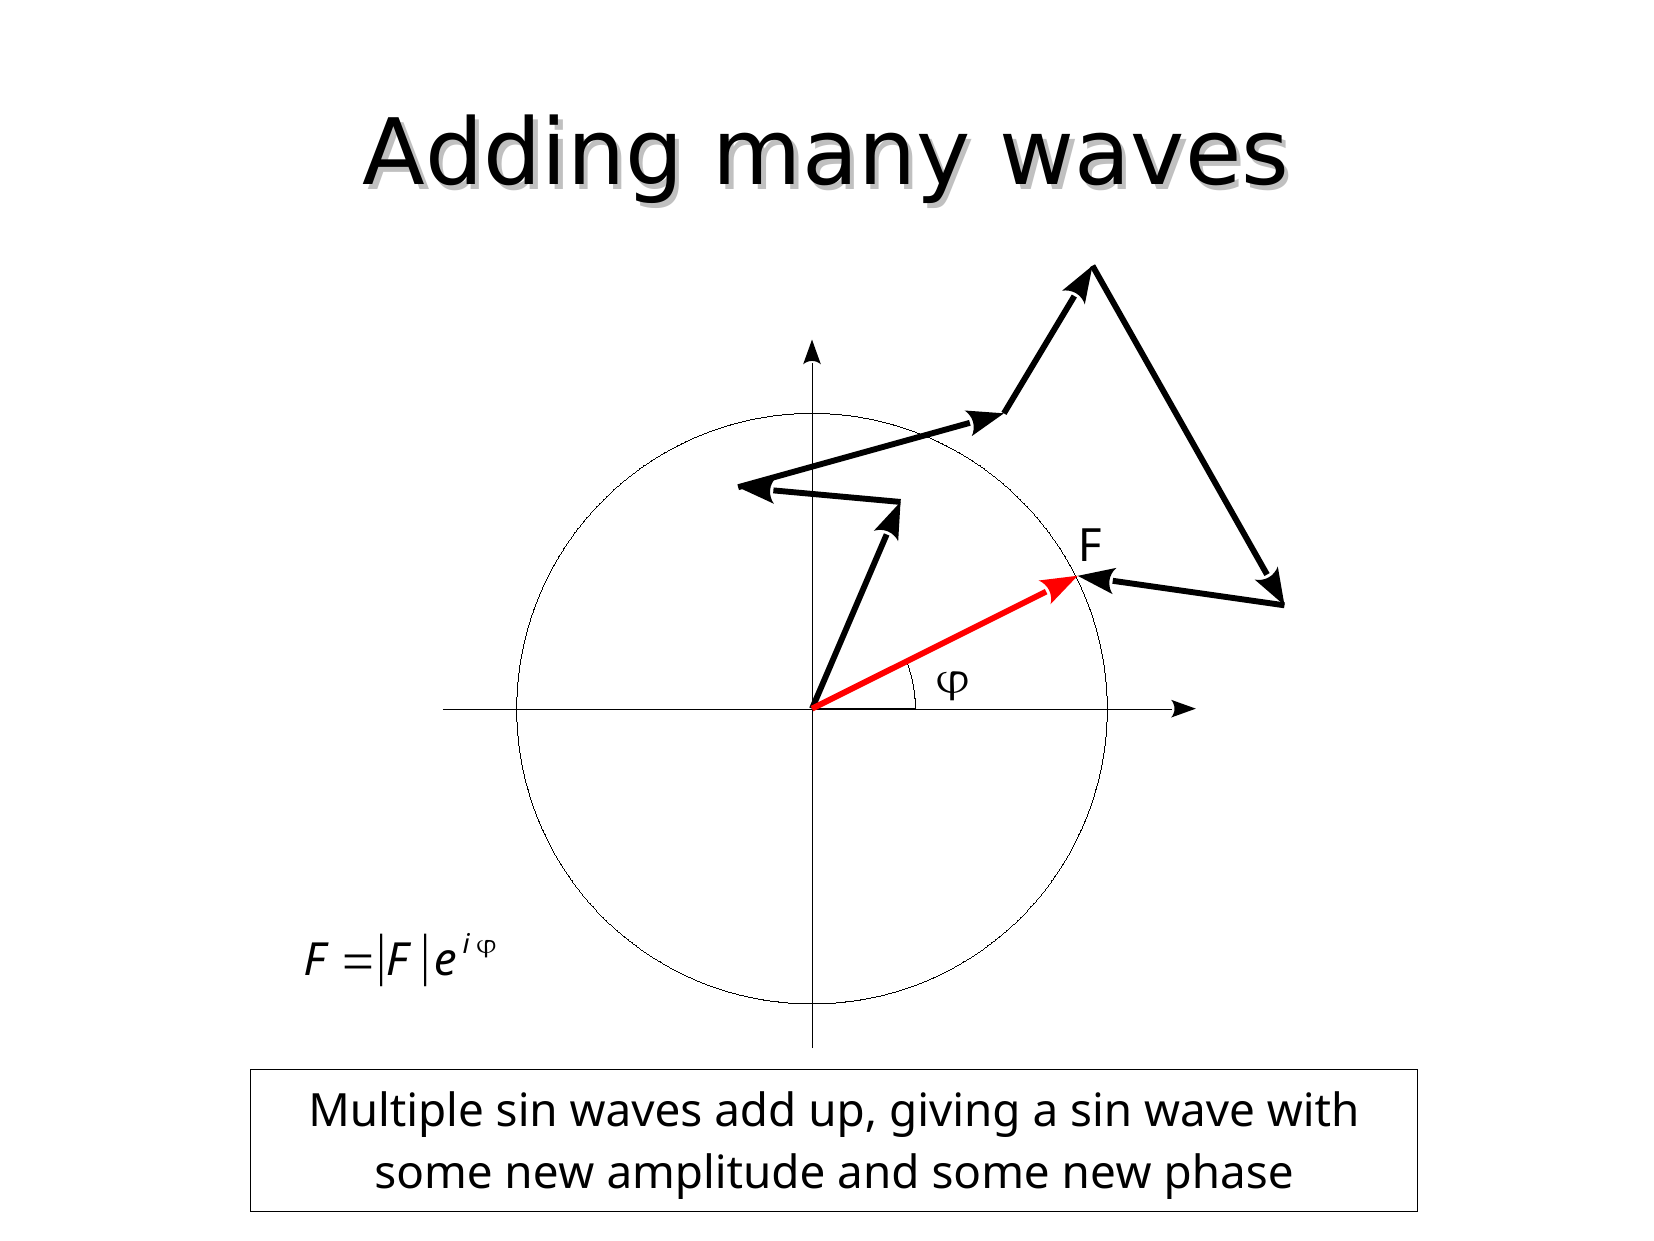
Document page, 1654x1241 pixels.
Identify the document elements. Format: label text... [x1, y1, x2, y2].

chart [930, 649, 978, 707]
text_box Multiple sin waves add up, giving a sin wave with some new amplitude and some new phase [250, 1069, 1418, 1212]
text_box F [1063, 505, 1122, 584]
title Adding many waves [82, 56, 1571, 250]
chart [295, 926, 504, 990]
